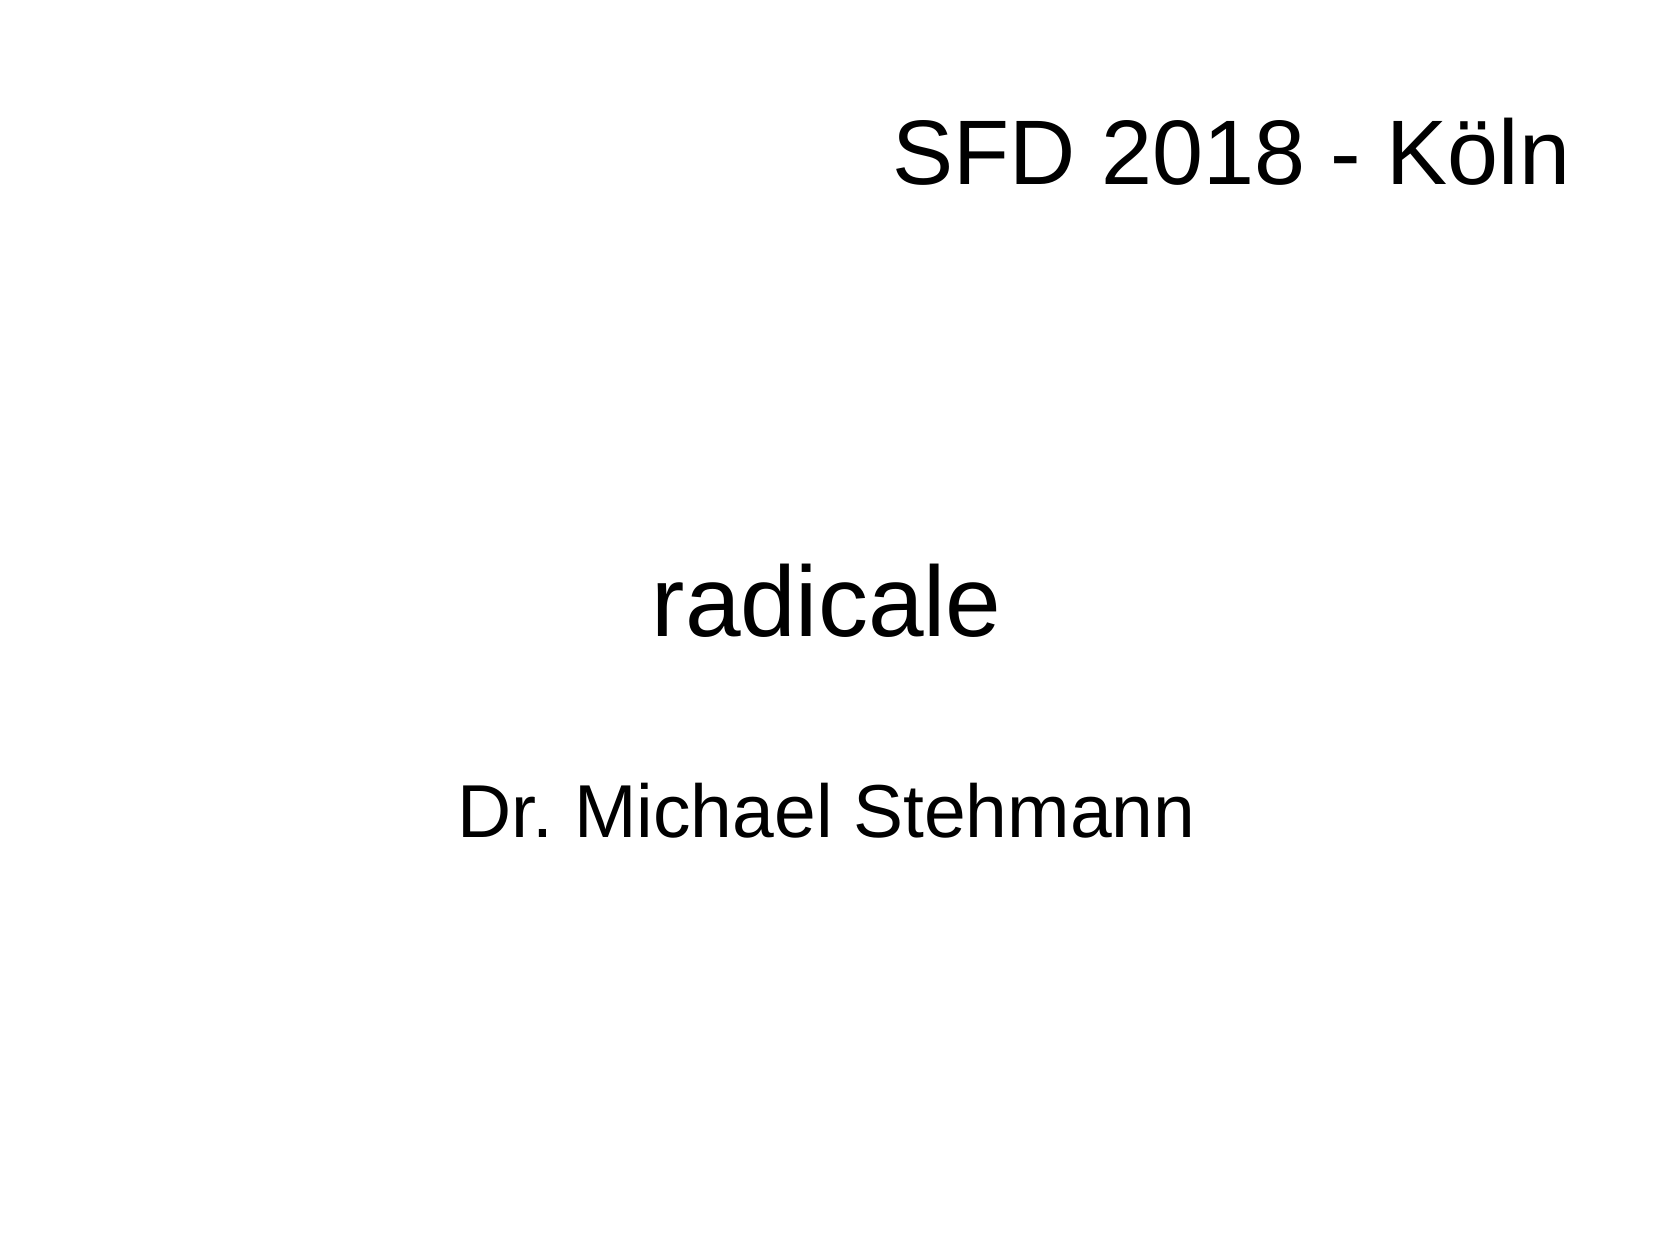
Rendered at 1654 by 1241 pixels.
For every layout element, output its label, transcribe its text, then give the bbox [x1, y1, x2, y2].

subtitle radicale Dr. Michael Stehmann [82, 290, 1571, 1109]
title SFD 2018 - Köln [82, 49, 1571, 257]
